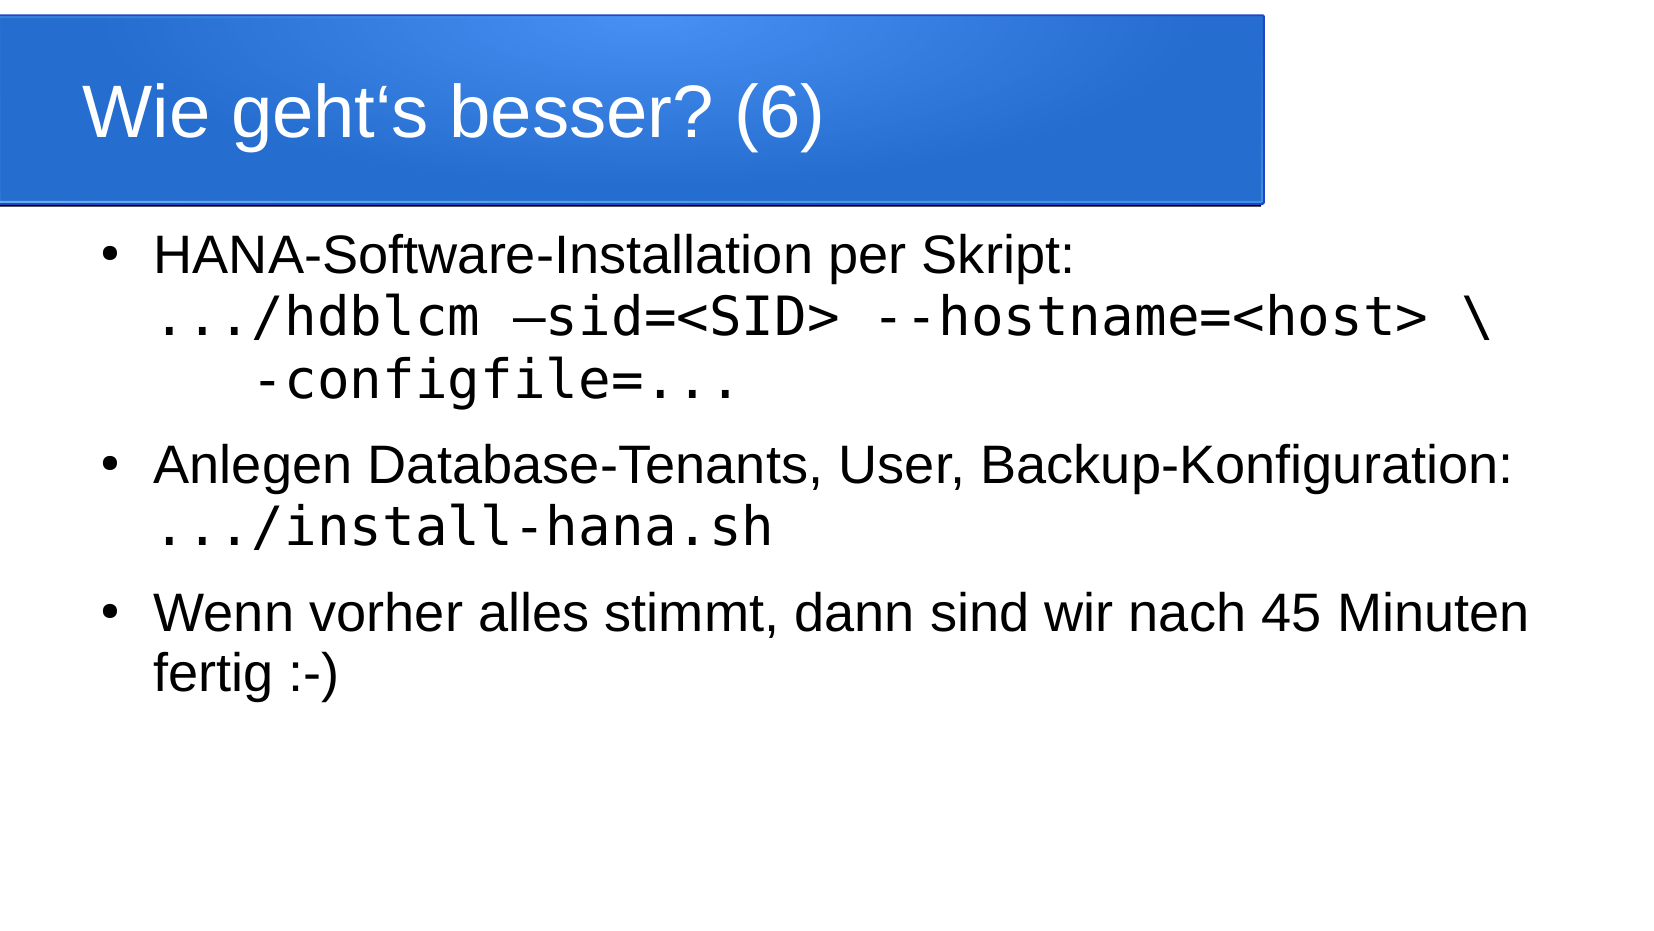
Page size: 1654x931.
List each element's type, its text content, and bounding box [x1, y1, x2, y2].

list HANA-Software-Installation per Skript: .../hdblcm –sid=<SID> --hostname=<host> \ -configfile=... Anlegen Database-Tenants, User, Backup-Konfiguration: .../install-hana.sh Wenn vorher alles stimmt, dann sind wir nach 45 Minuten fertig :-) [82, 224, 1571, 863]
title Wie geht‘s besser? (6) [82, 35, 1235, 189]
